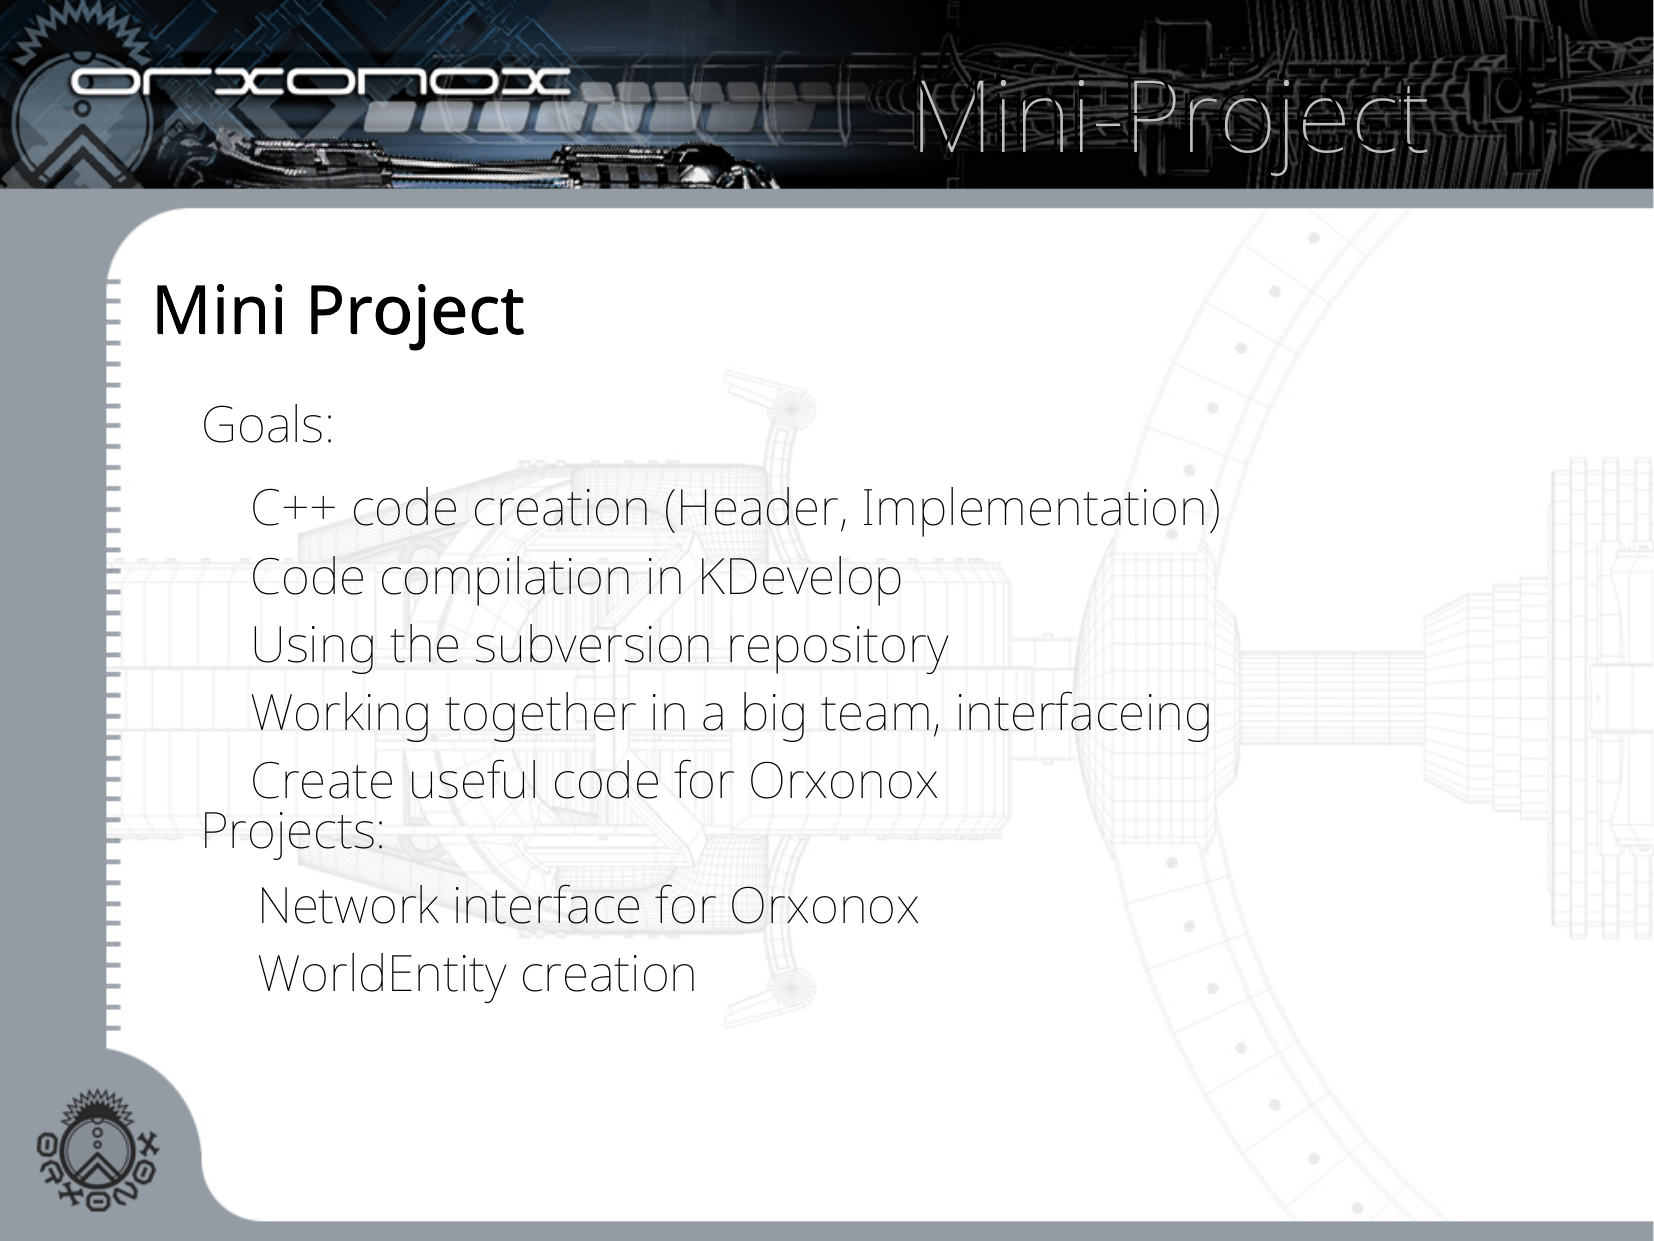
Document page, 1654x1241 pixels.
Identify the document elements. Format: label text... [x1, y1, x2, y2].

text_box Network interface for Orxonox WorldEntity creation [193, 862, 1201, 986]
text_box Mini Project [151, 262, 826, 290]
text_box Mini-Project [854, 32, 1641, 156]
text_box C++ code creation (Header, Implementation) Code compilation in KDevelop Using the subversion repository Working together in a big team, interfaceing Create useful code for Orxonox [187, 465, 1590, 751]
picture [0, 0, 1654, 1241]
text_box Goals: [151, 381, 405, 451]
text_box Projects: [150, 787, 493, 857]
